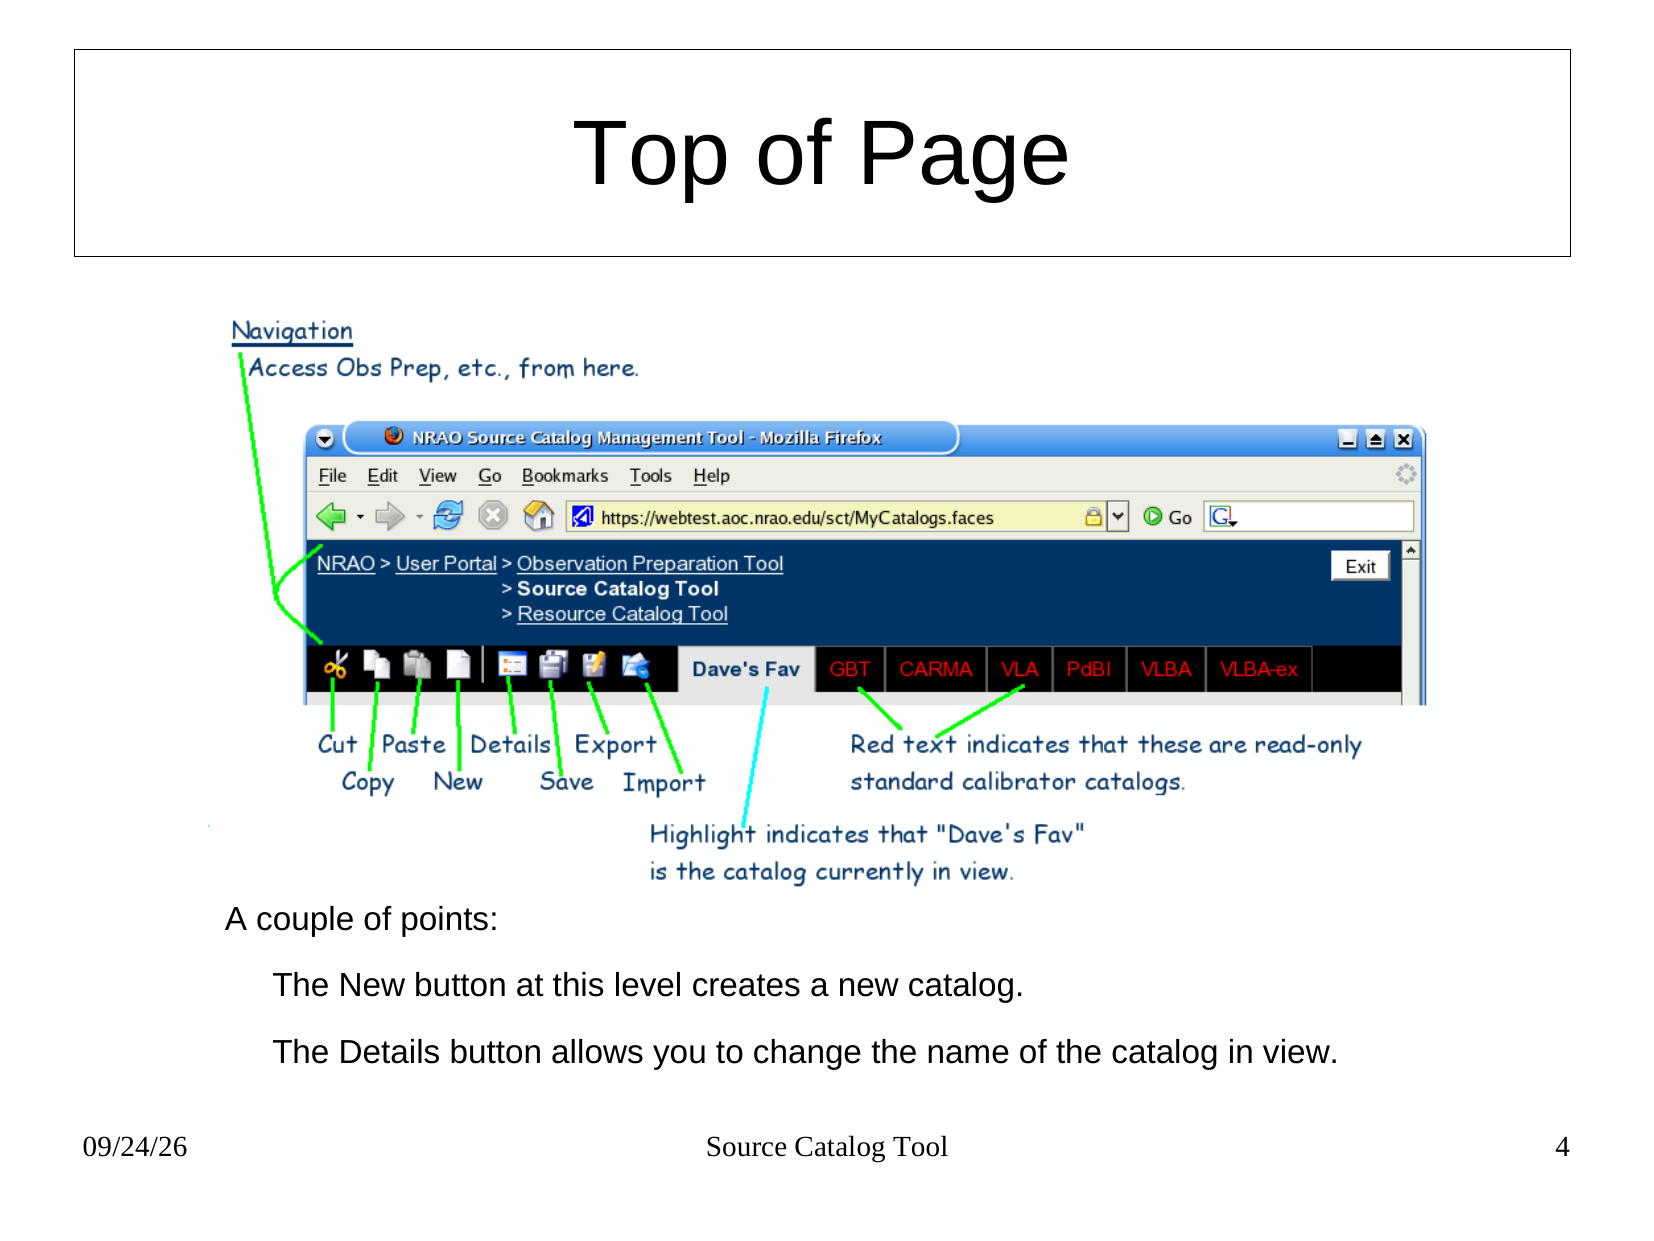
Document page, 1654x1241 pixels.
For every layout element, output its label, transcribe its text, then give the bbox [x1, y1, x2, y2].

list A couple of points: The New button at this level creates a new catalog. The Details button allows you to change the name of the catalog in view. [224, 901, 1388, 1109]
title Top of Page [74, 49, 1571, 257]
picture [187, 285, 1462, 901]
